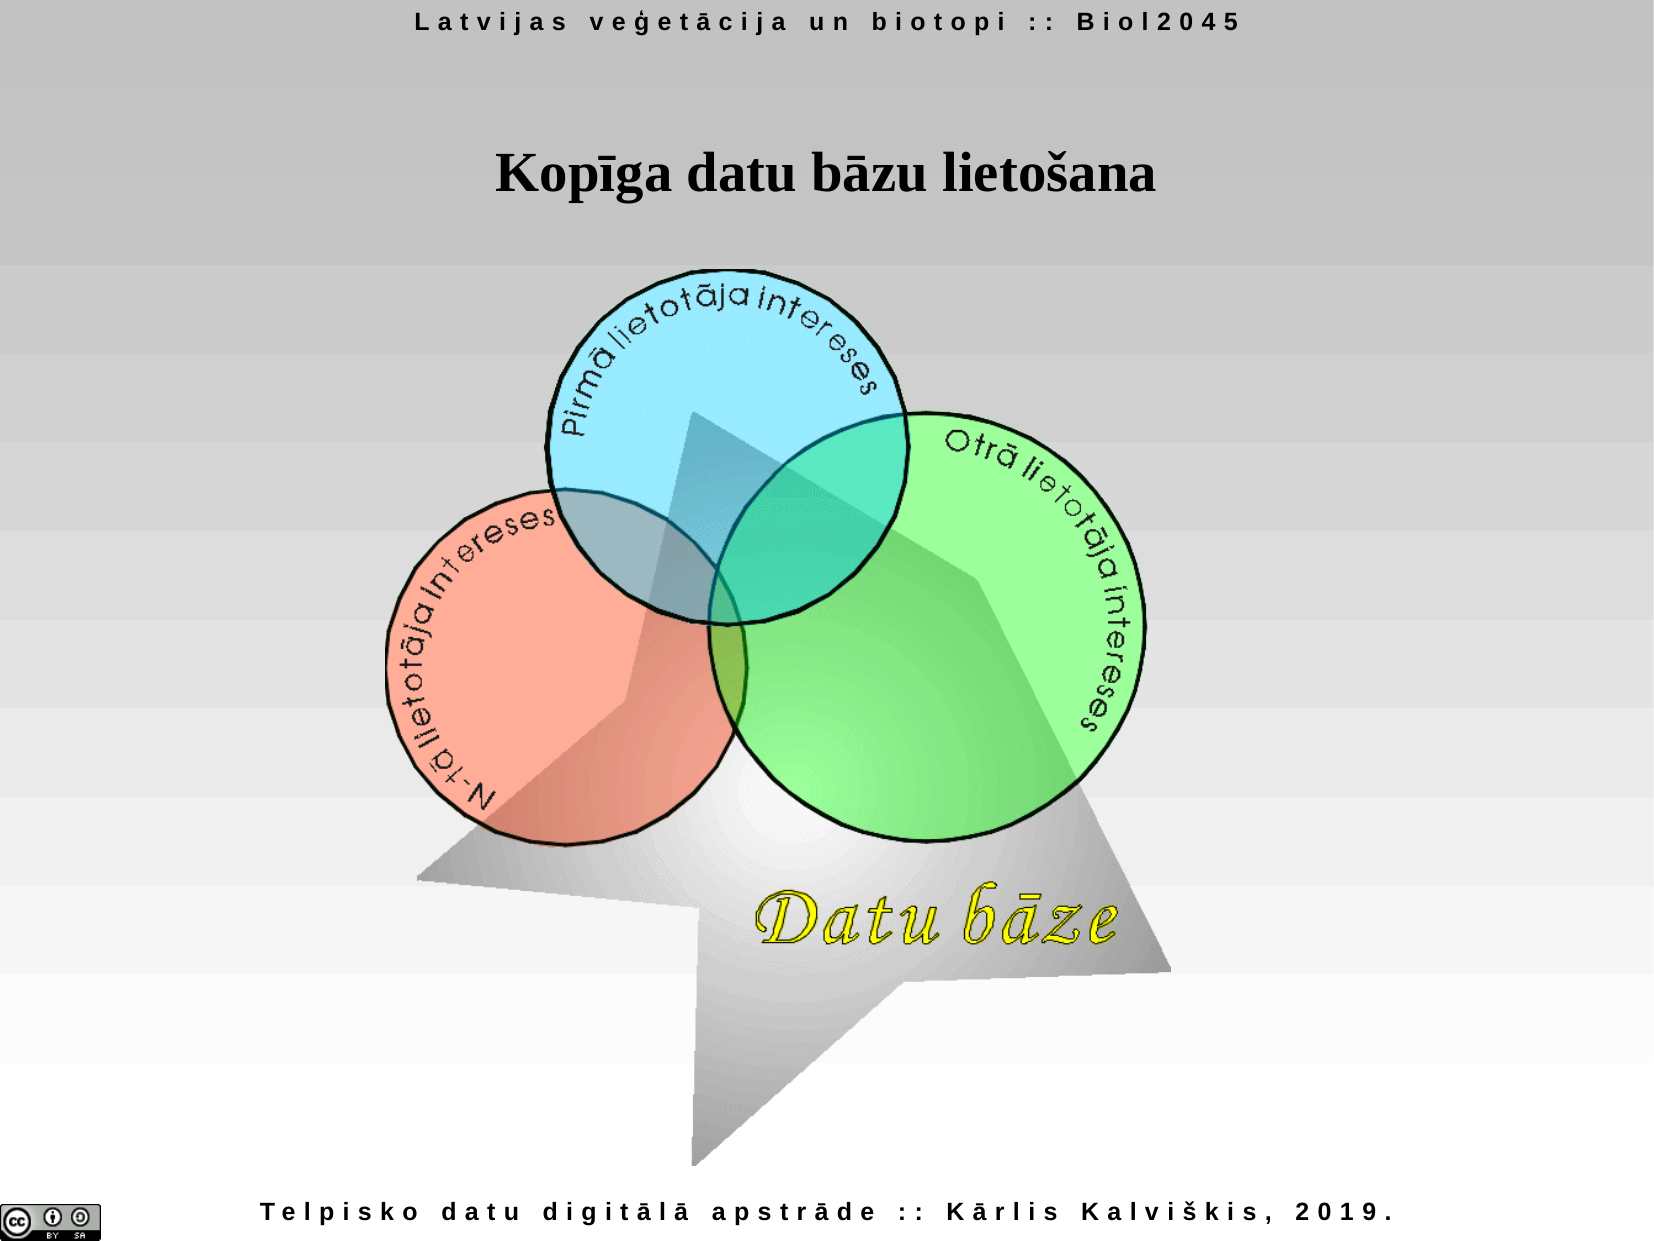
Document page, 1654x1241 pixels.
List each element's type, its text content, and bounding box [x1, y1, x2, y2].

title Kopīga datu bāzu lietošana [29, 49, 1625, 296]
picture [0, 0, 1654, 1241]
